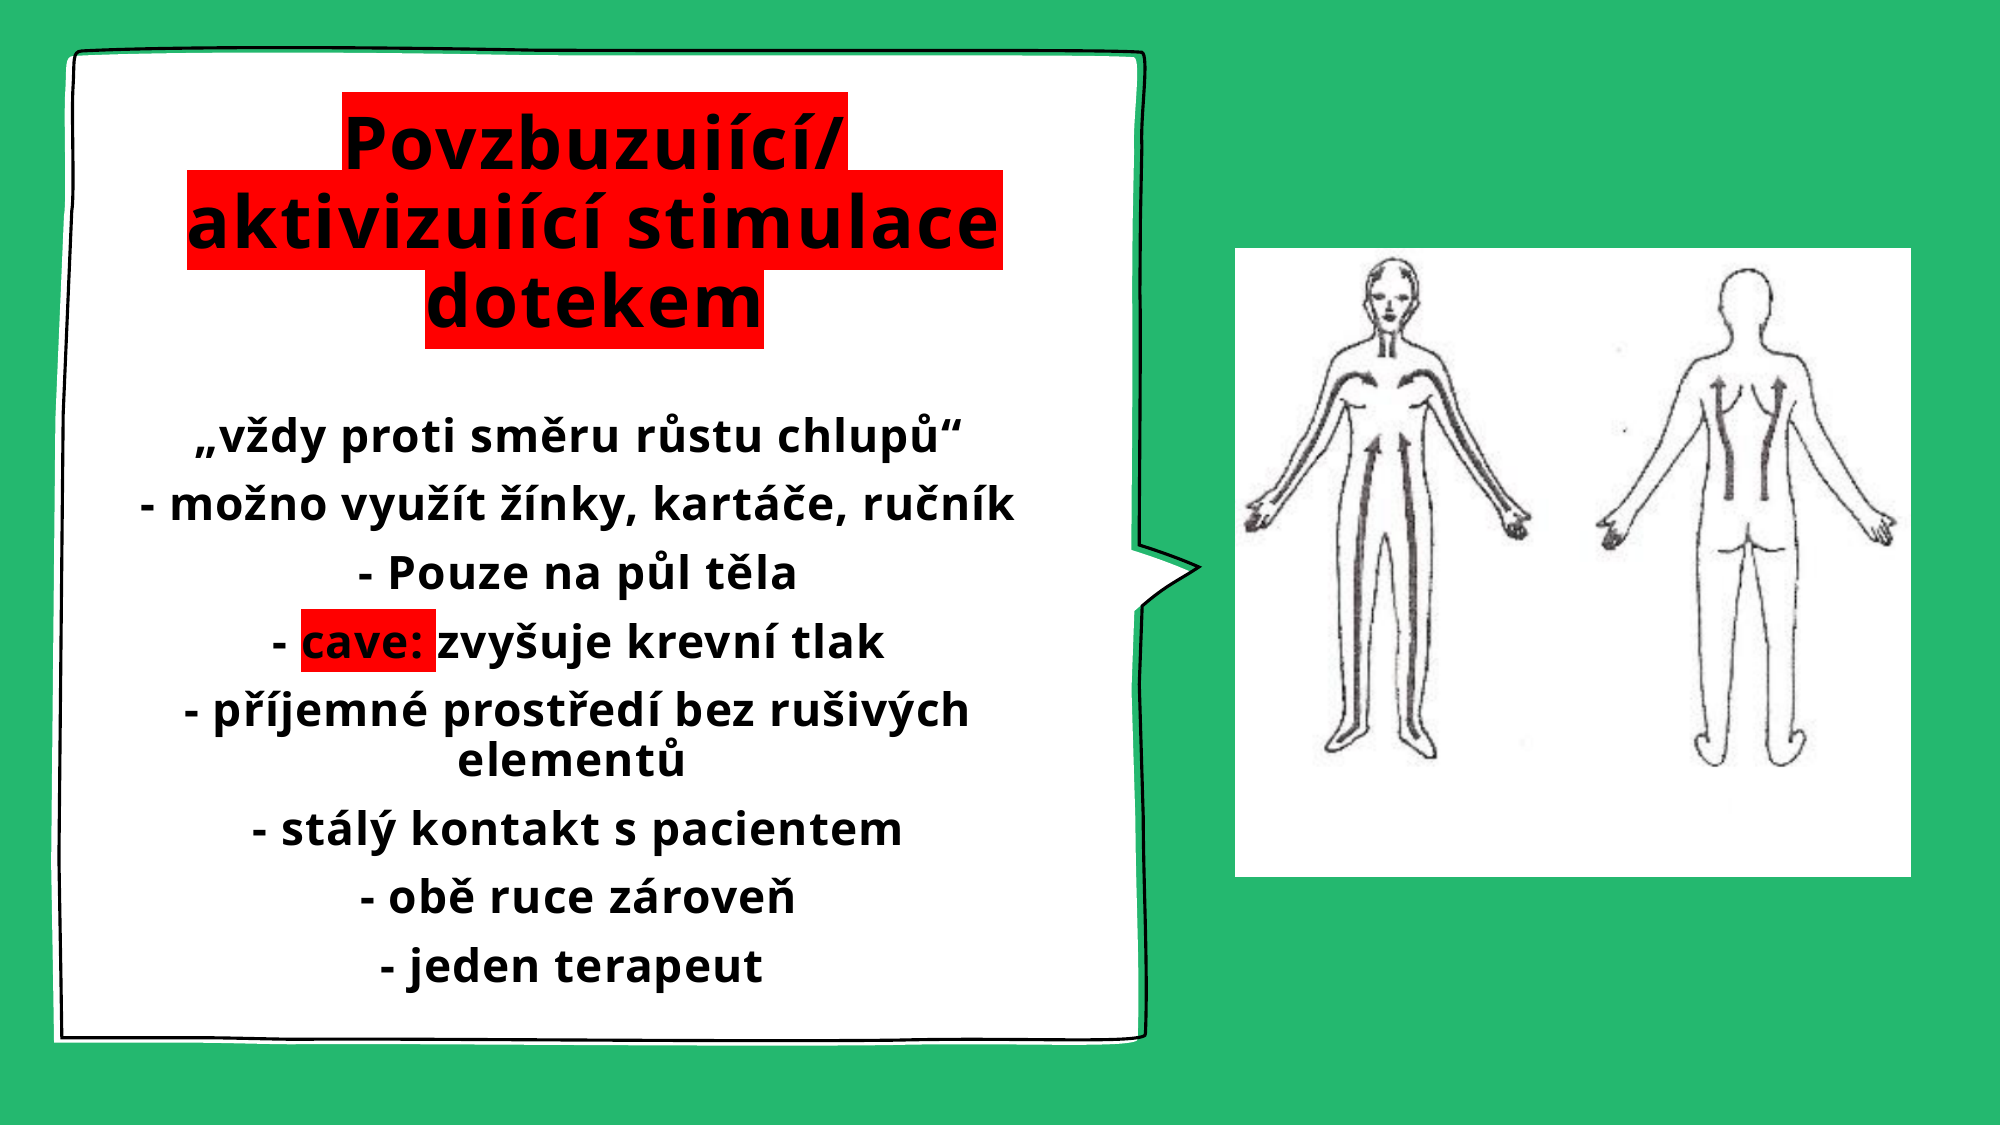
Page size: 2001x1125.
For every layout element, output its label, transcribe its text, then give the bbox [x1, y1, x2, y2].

picture [1235, 248, 1911, 877]
title Povzbuzující/aktivizující stimulace dotekem [139, 99, 1051, 351]
list „vždy proti směru růstu chlupů“ - možno využít žínky, kartáče, ručník - Pouze na půl těla - cave: zvyšuje krevní tlak - příjemné prostředí bez rušivých elementů - stálý kontakt s pacientem - obě ruce zároveň - jeden terapeut [104, 404, 1040, 1004]
text_box [0, 0, 2000, 1125]
